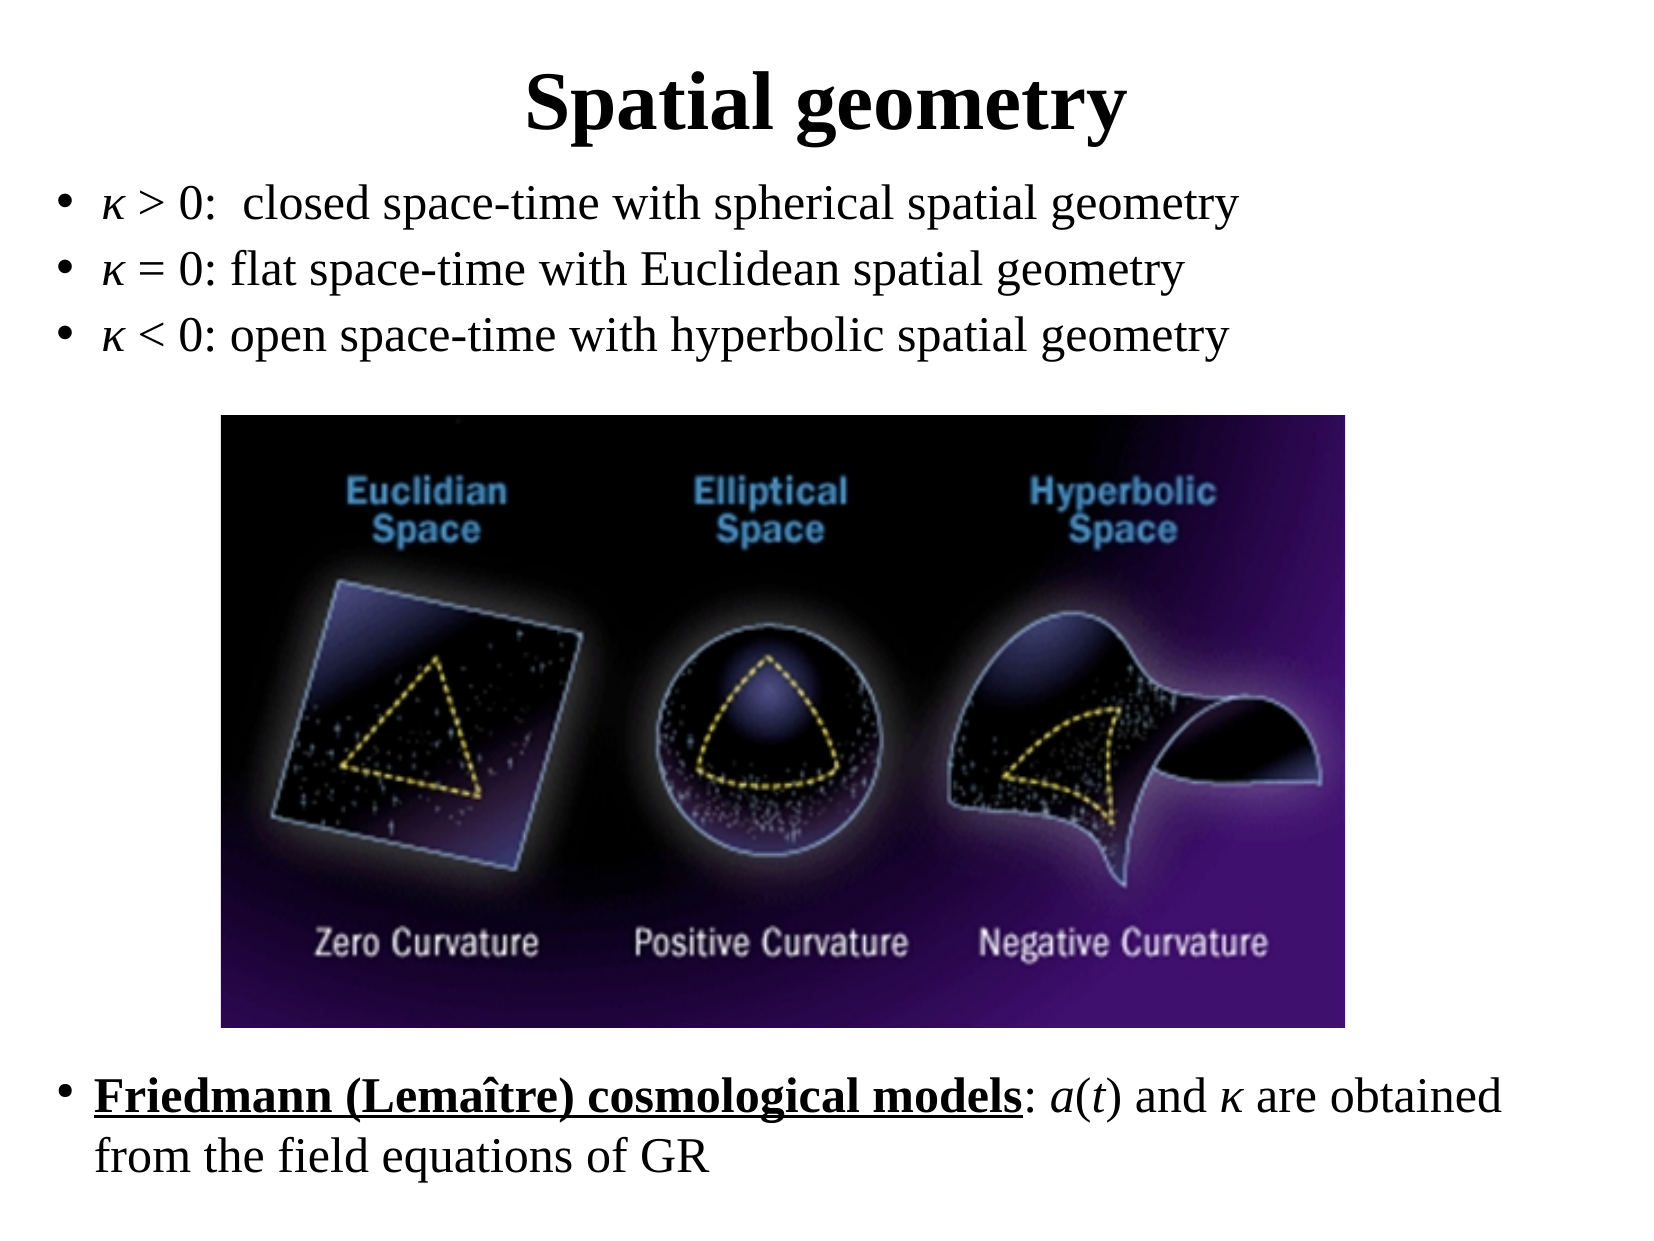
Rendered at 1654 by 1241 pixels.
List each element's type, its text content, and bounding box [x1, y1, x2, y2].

picture [220, 415, 1346, 1028]
title Spatial geometry [82, 30, 1571, 163]
list κ > 0: closed space-time with spherical spatial geometry κ = 0: flat space-time with Euclidean spatial geometry κ < 0: open space-time with hyperbolic spatial geometry [41, 169, 1599, 431]
list Friedmann (Lemaître) cosmological models: a(t) and κ are obtained from the field equations of GR [41, 1054, 1599, 1220]
